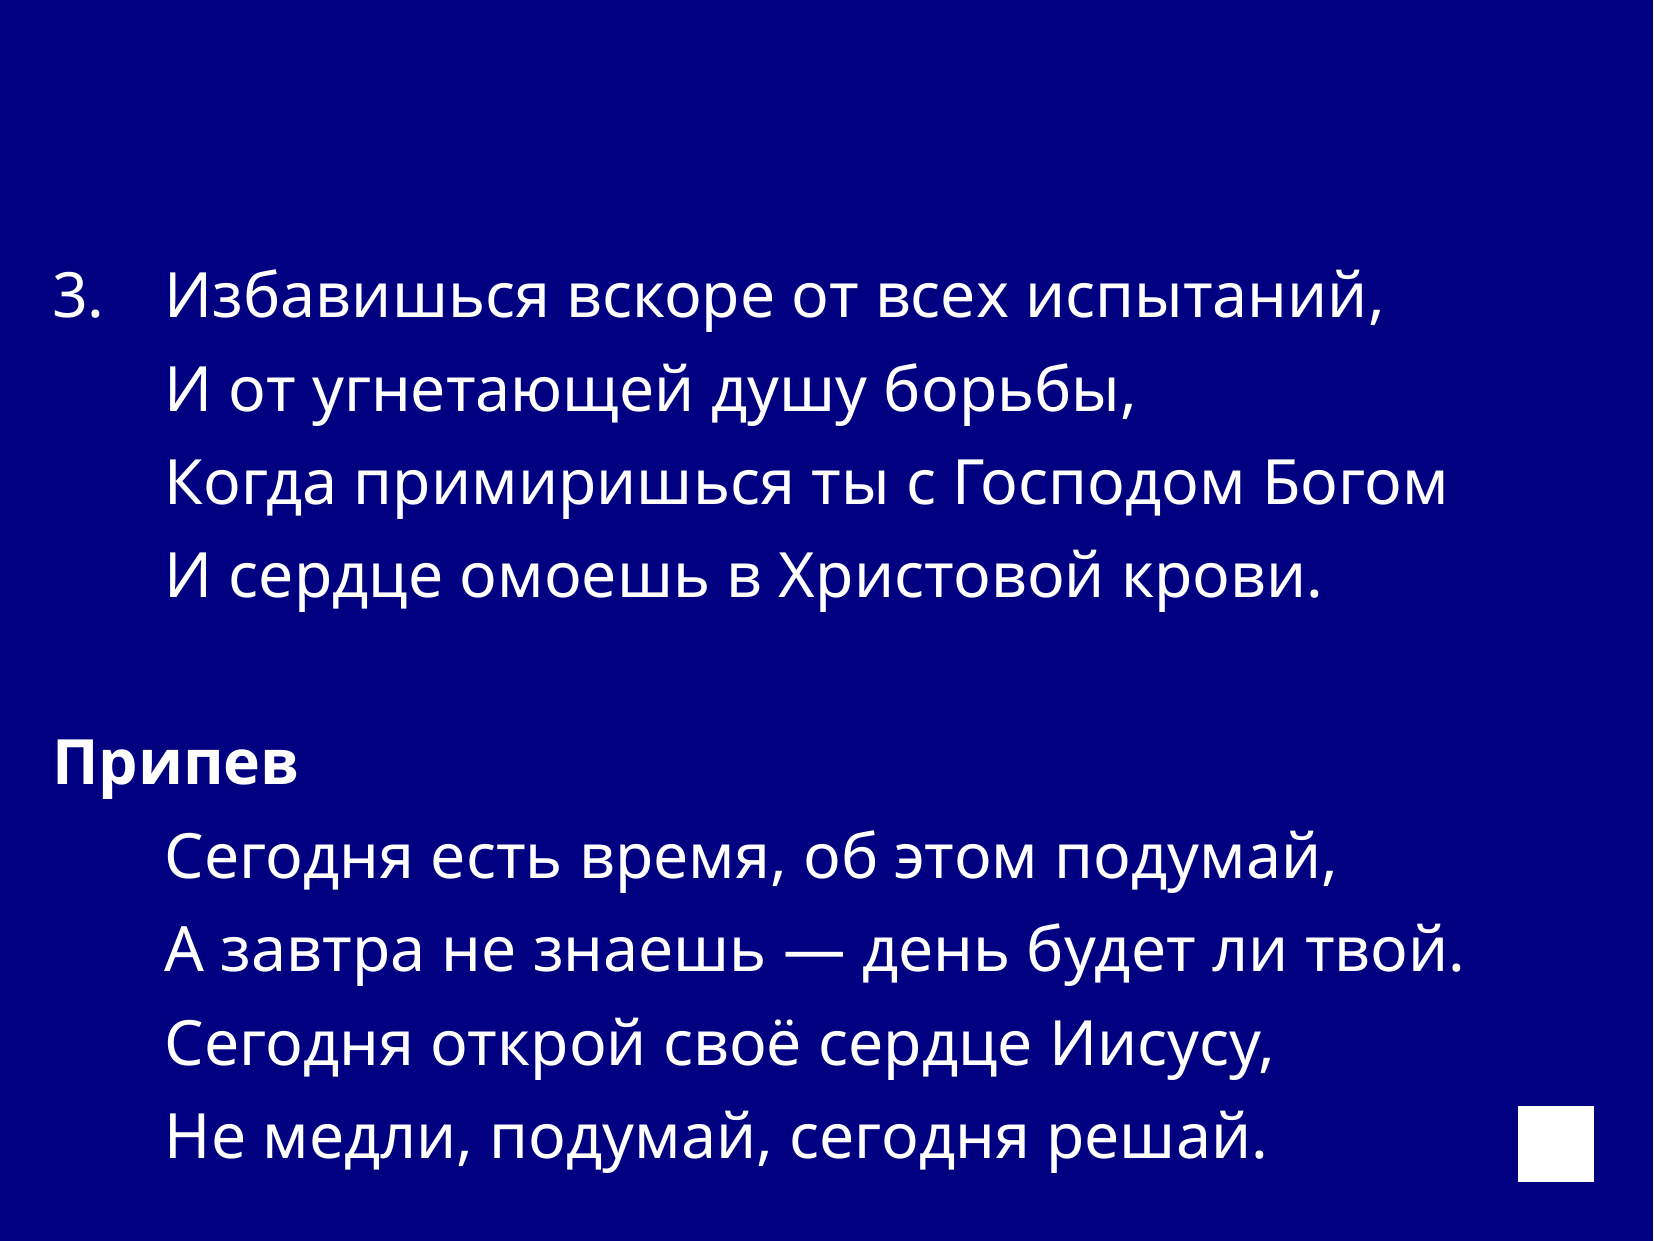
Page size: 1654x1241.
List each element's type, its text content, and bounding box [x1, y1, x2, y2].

text_box [1518, 1163, 1594, 1182]
text_box 3. Избавишься вскоре от всех испытаний, И от угнетающей душу борьбы, Когда примиришься ты с Господом Богом И сердце омоешь в Христовой крови. Припев Сегодня есть время, об этом подумай, А завтра не знаешь ― день будет ли твой. Сегодня открой своё сердце Иисусу, Не медли, подумай, сегодня решай. [37, 150, 1651, 1163]
